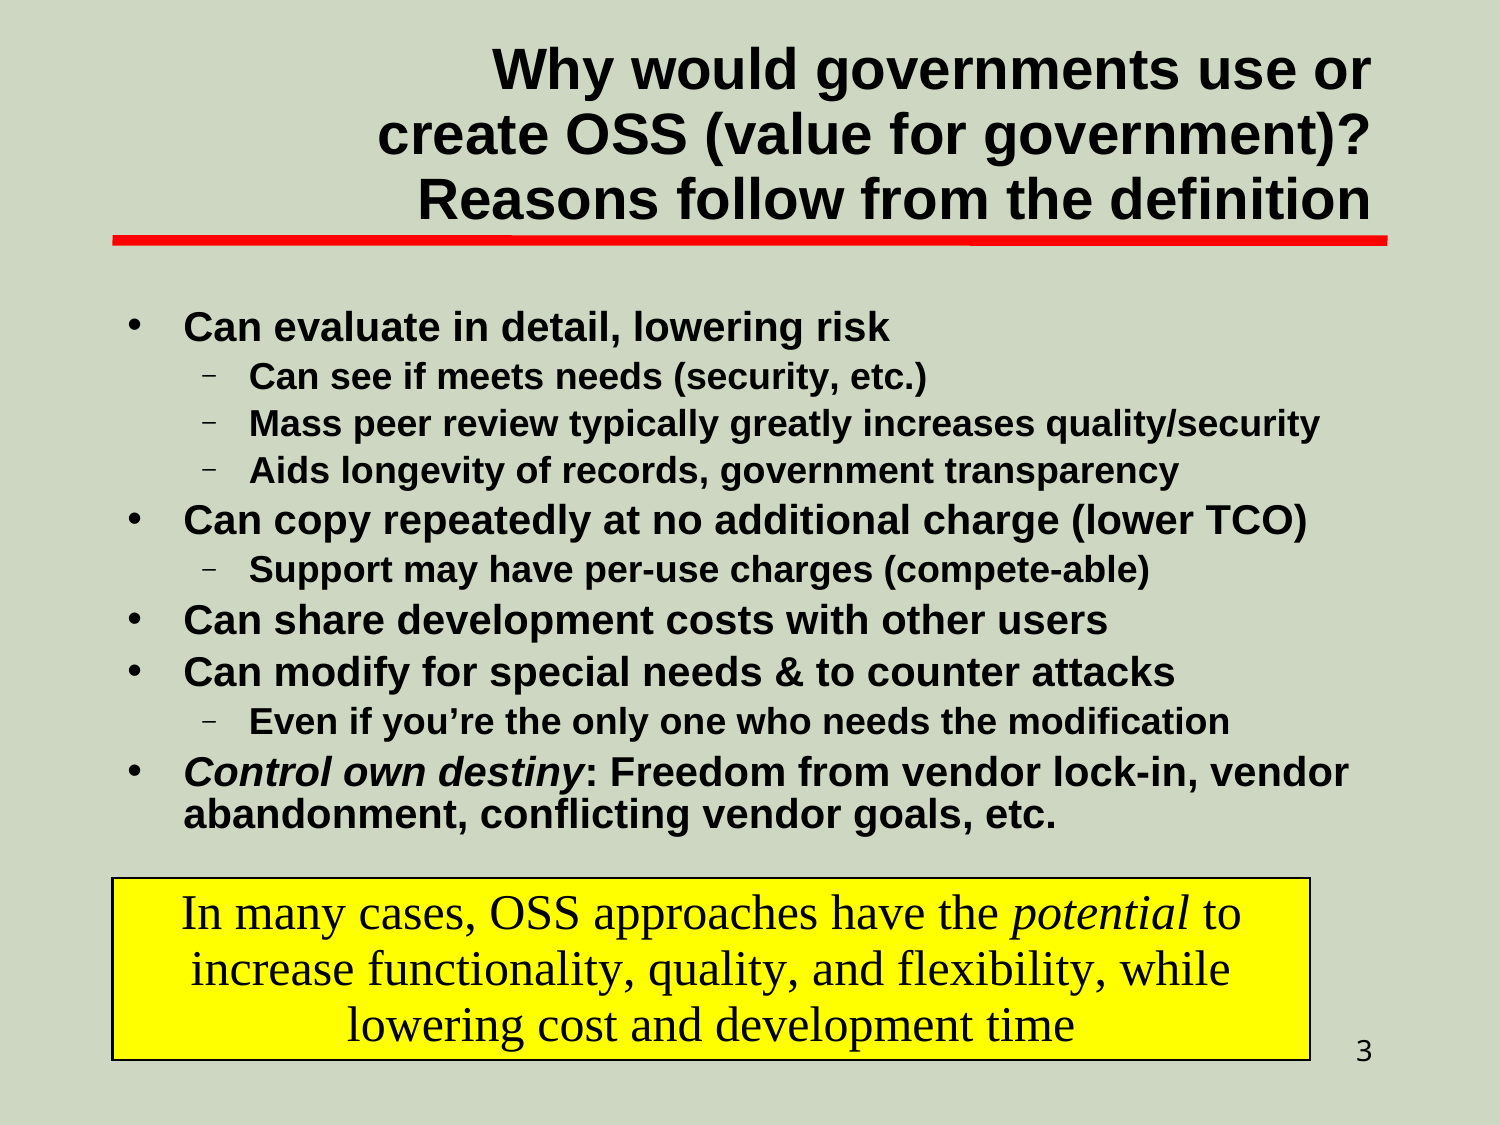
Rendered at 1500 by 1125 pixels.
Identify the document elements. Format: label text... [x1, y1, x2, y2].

title Why would governments use or create OSS (value for government)? Reasons follow from the definition [337, 29, 1388, 241]
list Can evaluate in detail, lowering risk Can see if meets needs (security, etc.) Mass peer review typically greatly increases quality/security Aids longevity of records, government transparency Can copy repeatedly at no additional charge (lower TCO) Support may have per-use charges (compete-able) Can share development costs with other users Can modify for special needs & to counter attacks Even if you’re the only one who needs the modification Control own destiny: Freedom from vendor lock-in, vendor abandonment, conflicting vendor goals, etc. [112, 299, 1388, 878]
text_box In many cases, OSS approaches have the potential to increase functionality, quality, and flexibility, while lowering cost and development time [112, 877, 1311, 1061]
